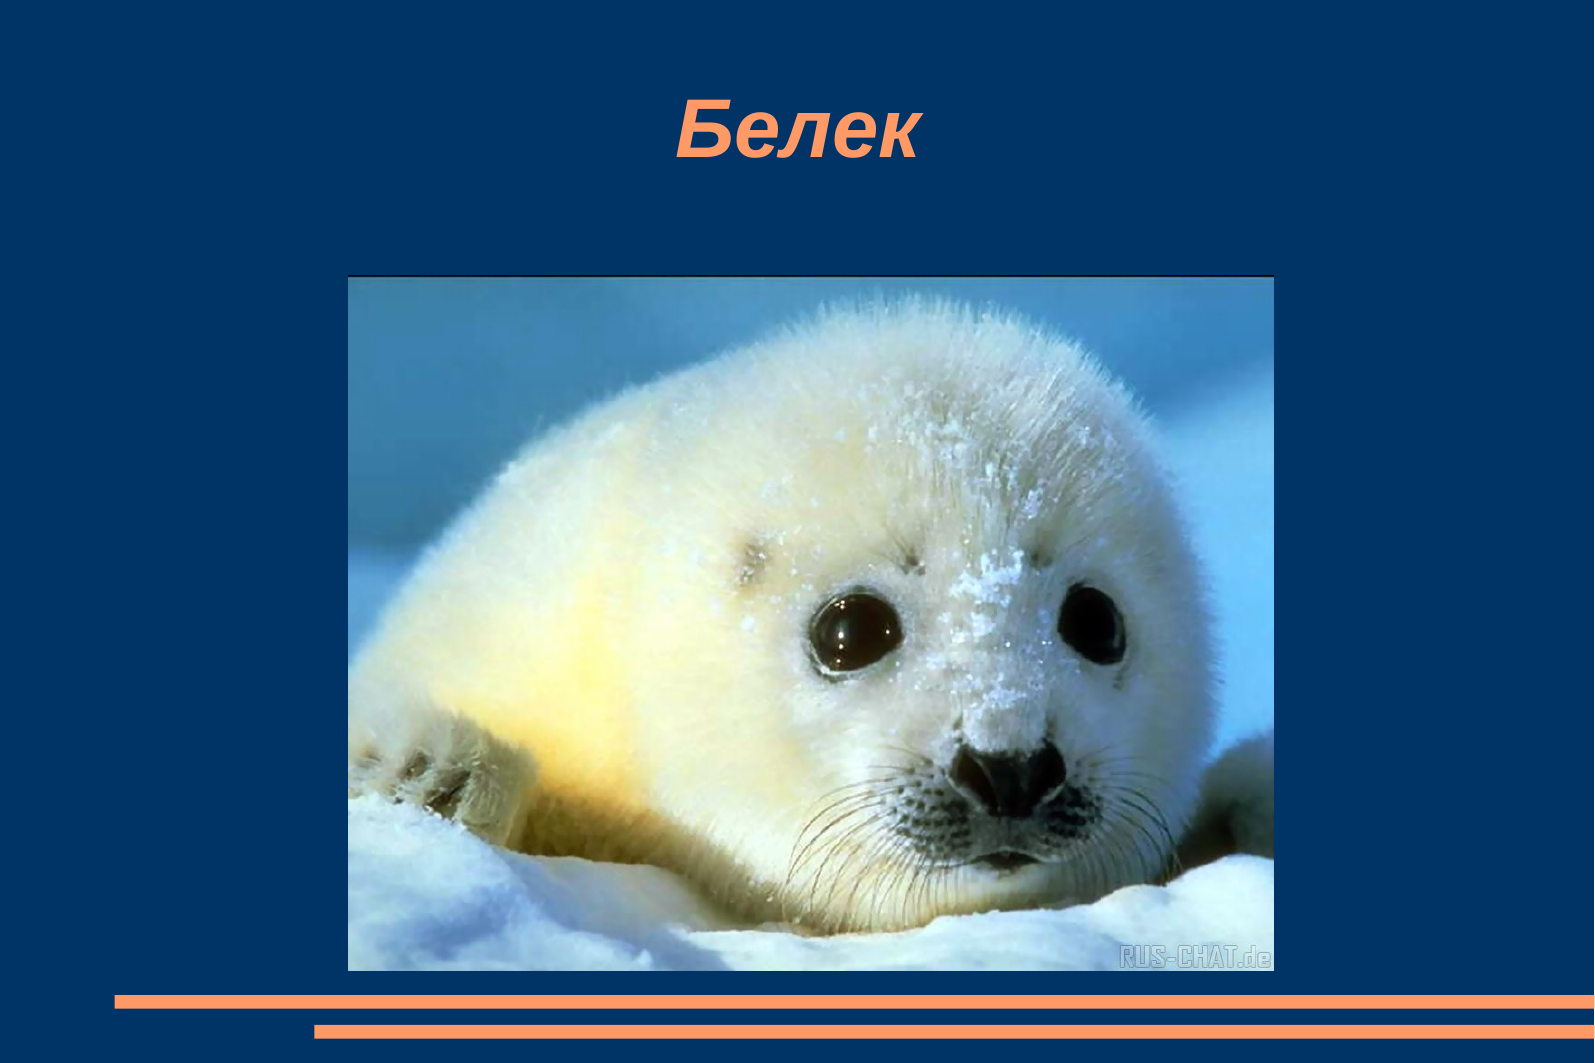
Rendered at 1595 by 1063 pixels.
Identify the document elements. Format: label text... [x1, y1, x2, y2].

title Белек [117, 39, 1479, 218]
picture [348, 275, 1274, 971]
